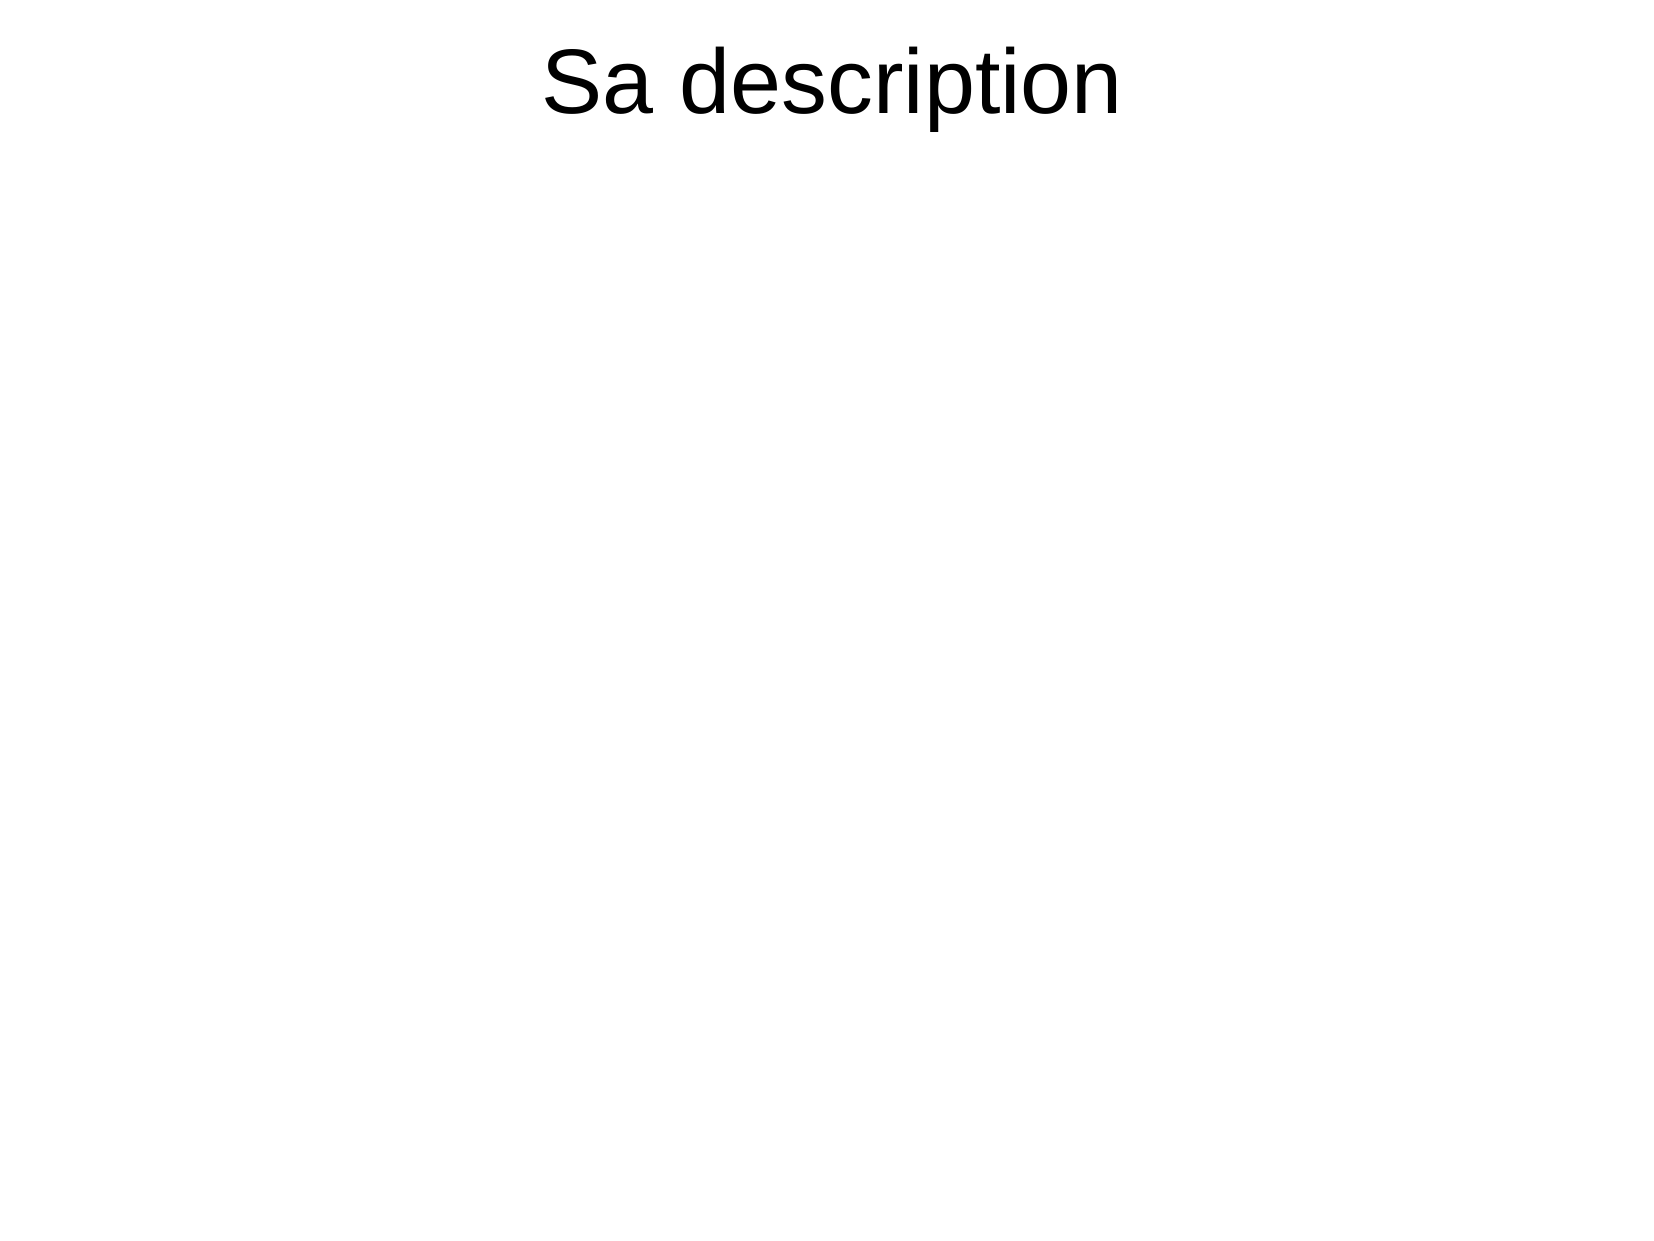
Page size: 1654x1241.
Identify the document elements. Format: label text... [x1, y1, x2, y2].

text_box Sa description [11, 23, 1654, 141]
